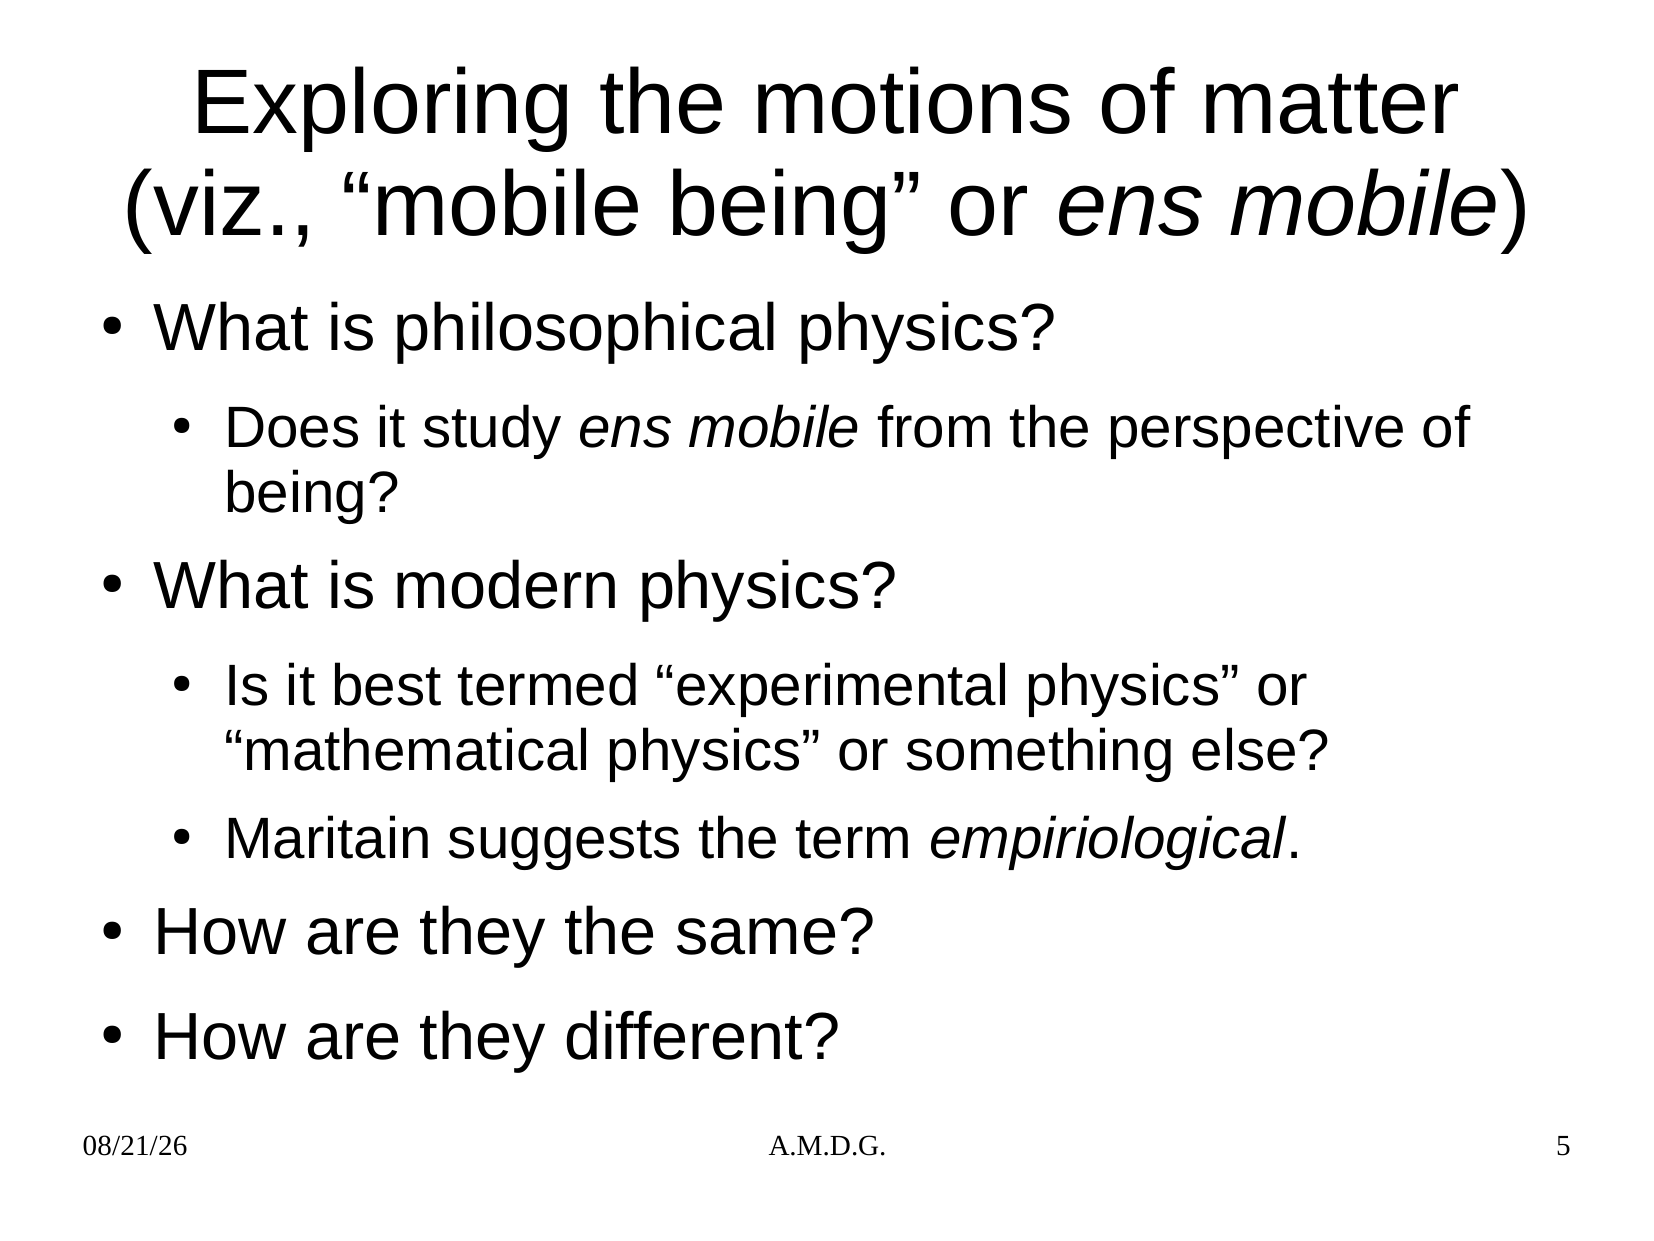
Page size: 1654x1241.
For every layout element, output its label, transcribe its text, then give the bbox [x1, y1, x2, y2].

list What is philosophical physics? Does it study ens mobile from the perspective of being? What is modern physics? Is it best termed “experimental physics” or “mathematical physics” or something else? Maritain suggests the term empiriological. How are they the same? How are they different? [82, 290, 1571, 1109]
title Exploring the motions of matter (viz., “mobile being” or ens mobile) [82, 49, 1571, 257]
